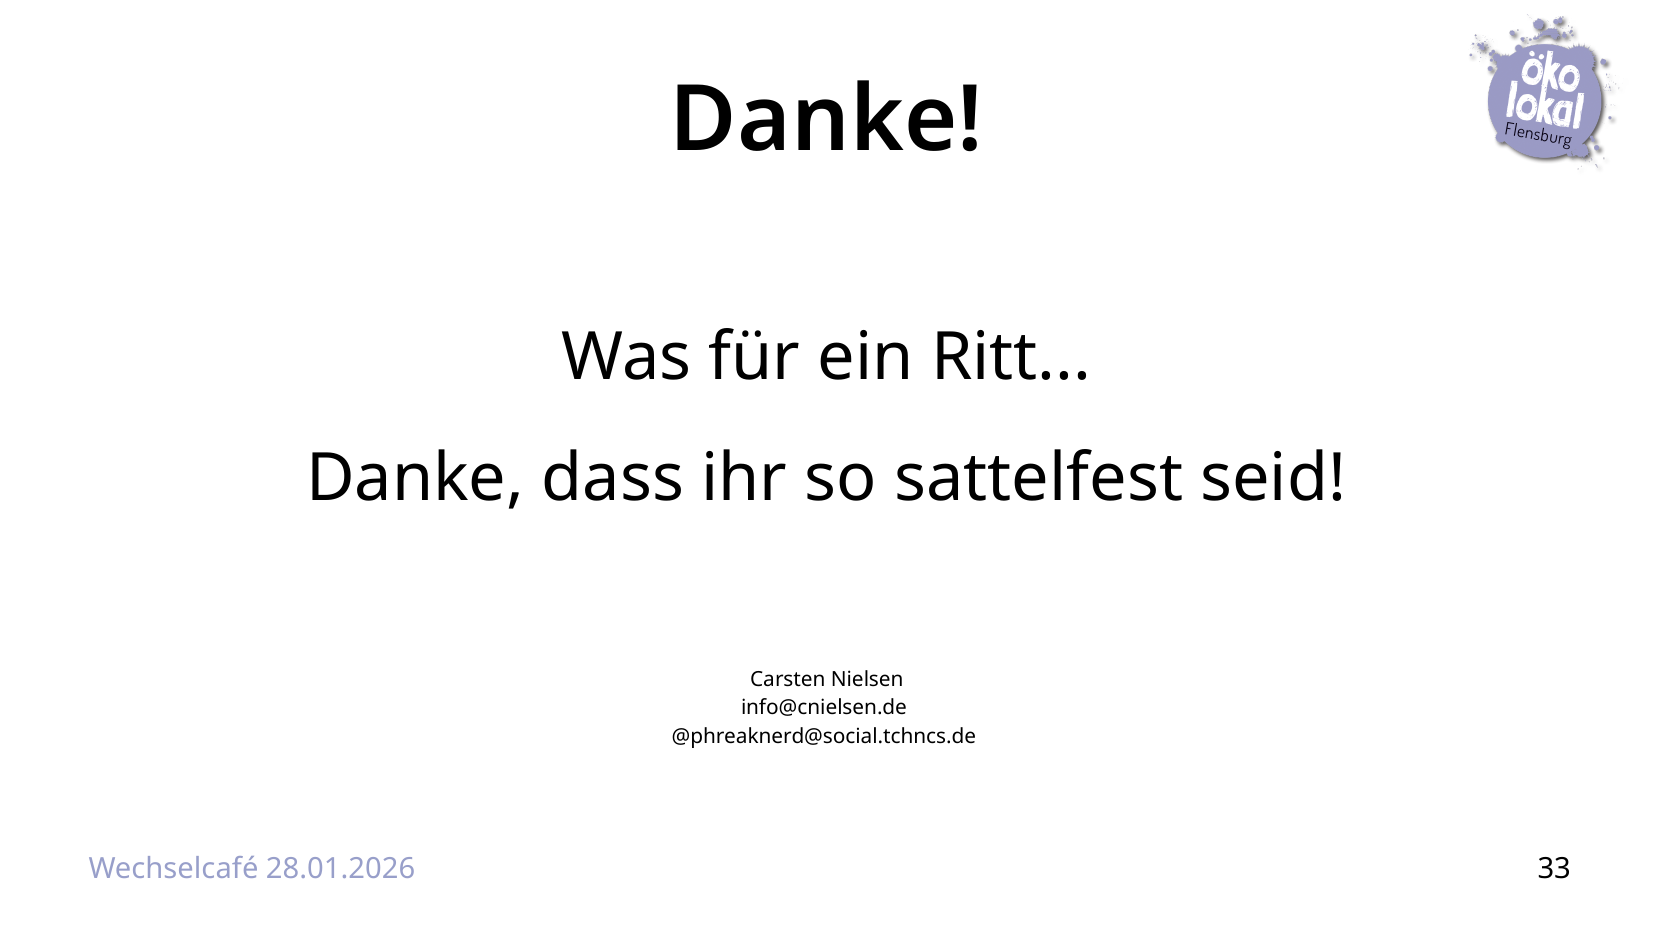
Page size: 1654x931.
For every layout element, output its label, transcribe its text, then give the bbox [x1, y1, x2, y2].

picture [1444, 0, 1654, 178]
list Was für ein Ritt... Danke, dass ihr so sattelfest seid! Carsten Nielsen info@cnielsen.de @phreaknerd@social.tchncs.de [82, 217, 1571, 758]
title Danke! [82, 37, 1571, 193]
